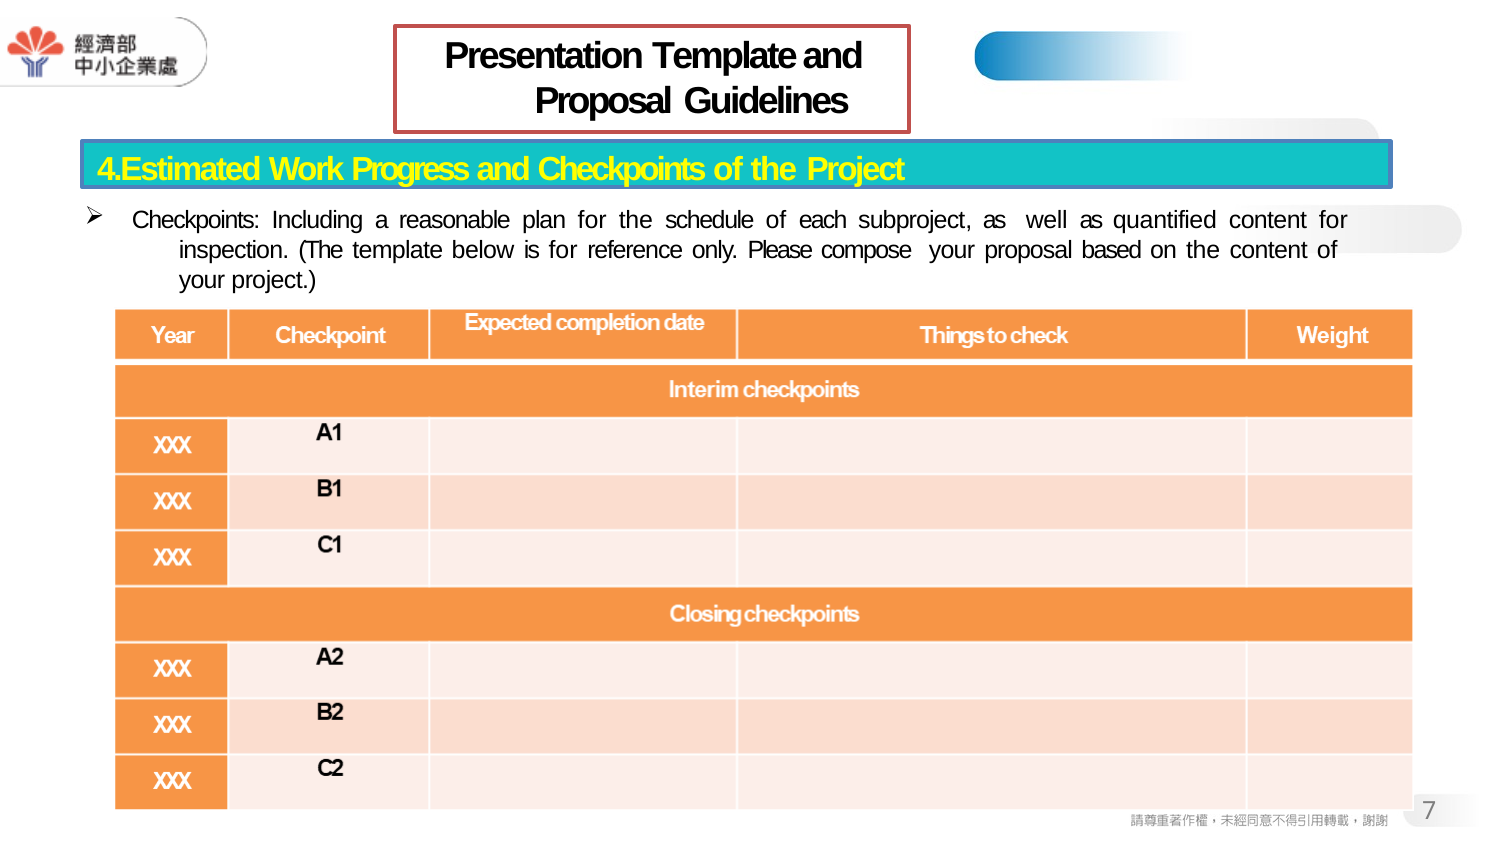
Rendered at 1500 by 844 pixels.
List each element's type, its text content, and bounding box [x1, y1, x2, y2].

text_box 4.Estimated Work Progress and Checkpoints of the Project [82, 141, 1391, 188]
text_box Checkpoints: Including a reasonable plan for the schedule of each subproject, as well as quantified content for inspection. (The template below is for reference only. Please compose your proposal based on the content of your project.) [80, 201, 1349, 264]
picture [114, 301, 1414, 812]
title Presentation Template and Proposal Guidelines [395, 25, 910, 132]
text_box 7 [1417, 790, 1454, 828]
